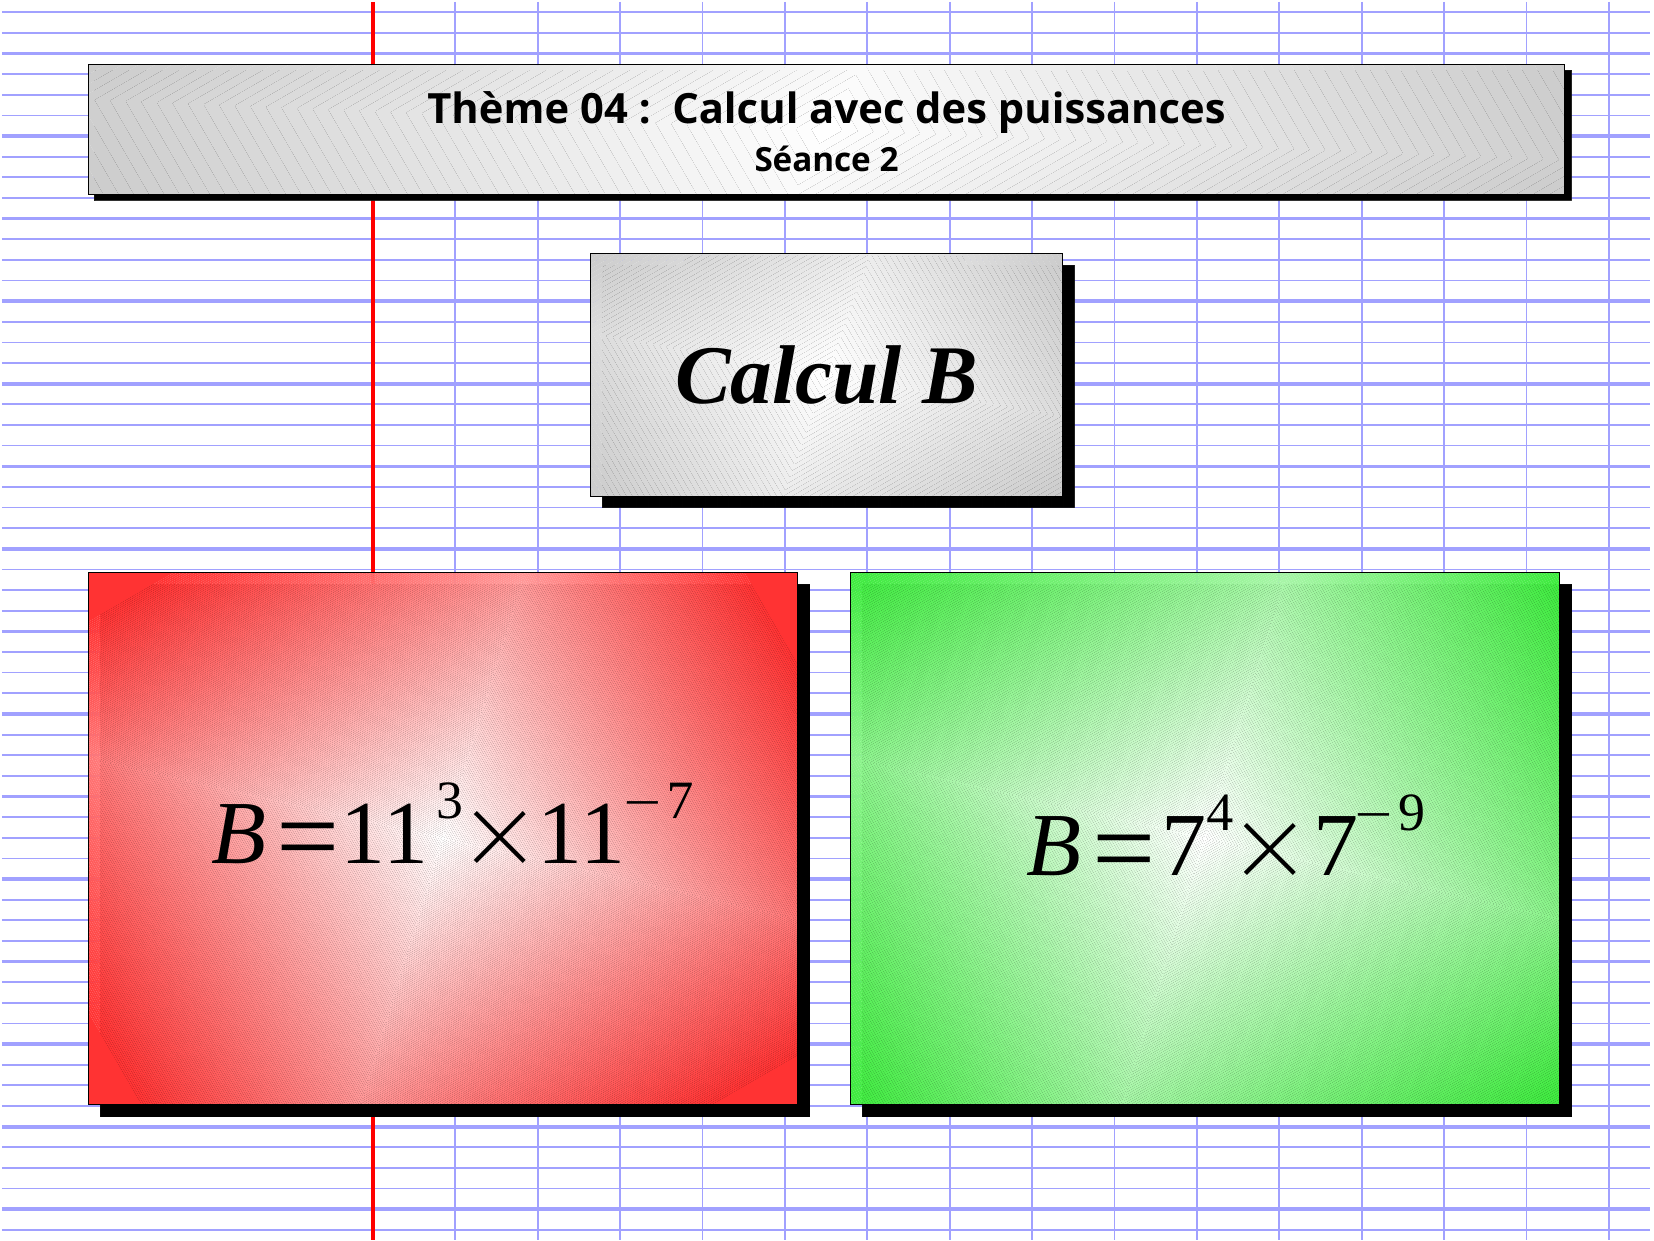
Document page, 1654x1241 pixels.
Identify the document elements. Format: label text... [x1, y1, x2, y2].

text_box [88, 572, 798, 1105]
text_box Thème 04 : Calcul avec des puissances Séance 2 [88, 64, 1565, 195]
chart [183, 767, 715, 884]
chart [998, 779, 1446, 895]
text_box [850, 572, 1560, 1105]
picture [0, 0, 1654, 1241]
text_box Calcul B [590, 253, 1063, 497]
